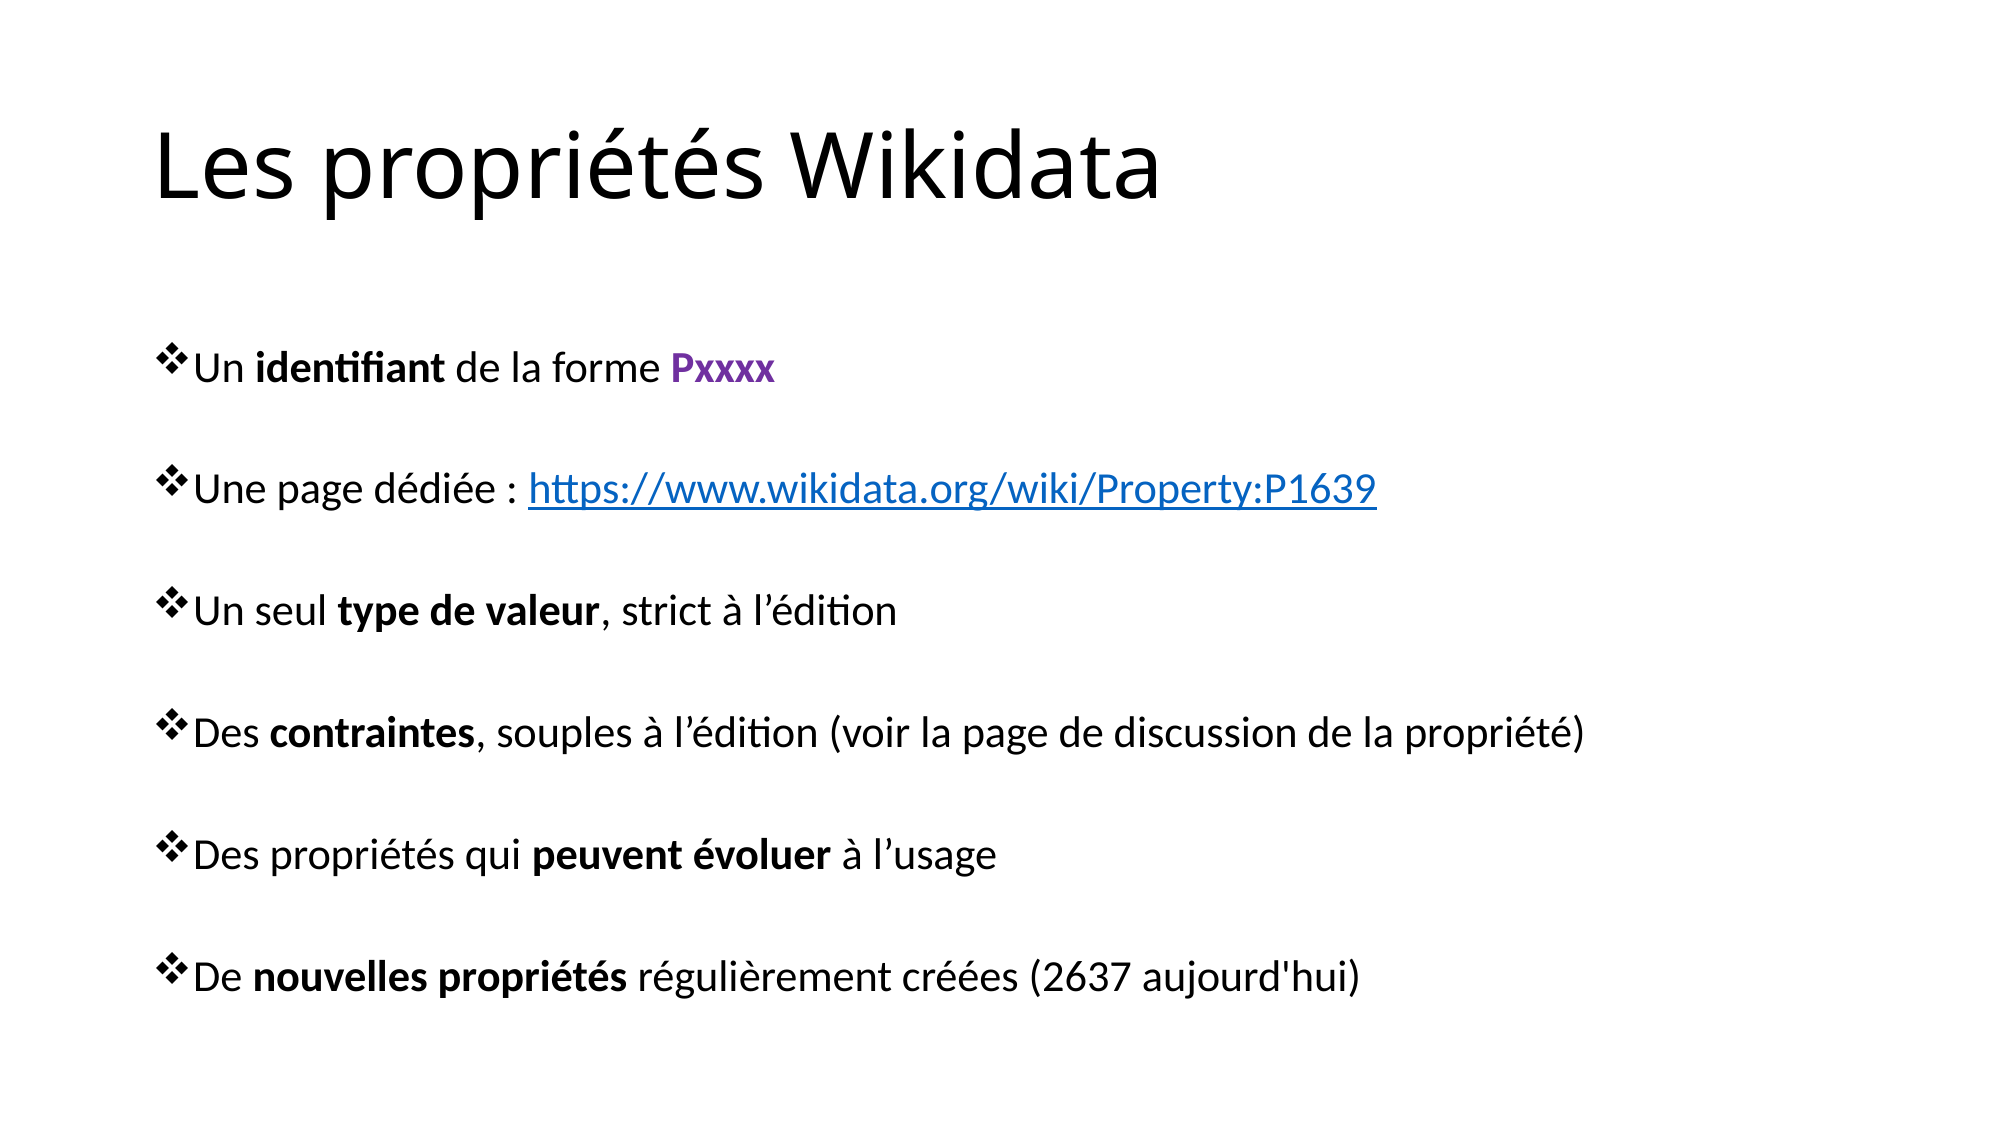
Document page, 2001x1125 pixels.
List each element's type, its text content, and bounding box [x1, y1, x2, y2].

text_box Un identifiant de la forme Pxxxx Une page dédiée : https://www.wikidata.org/wiki/Property:P1639 Un seul type de valeur, strict à l’édition Des contraintes, souples à l’édition (voir la page de discussion de la propriété) Des propriétés qui peuvent évoluer à l’usage De nouvelles propriétés régulièrement créées (2637 aujourd'hui) [137, 277, 1863, 1012]
title Les propriétés Wikidata [137, 59, 1863, 277]
